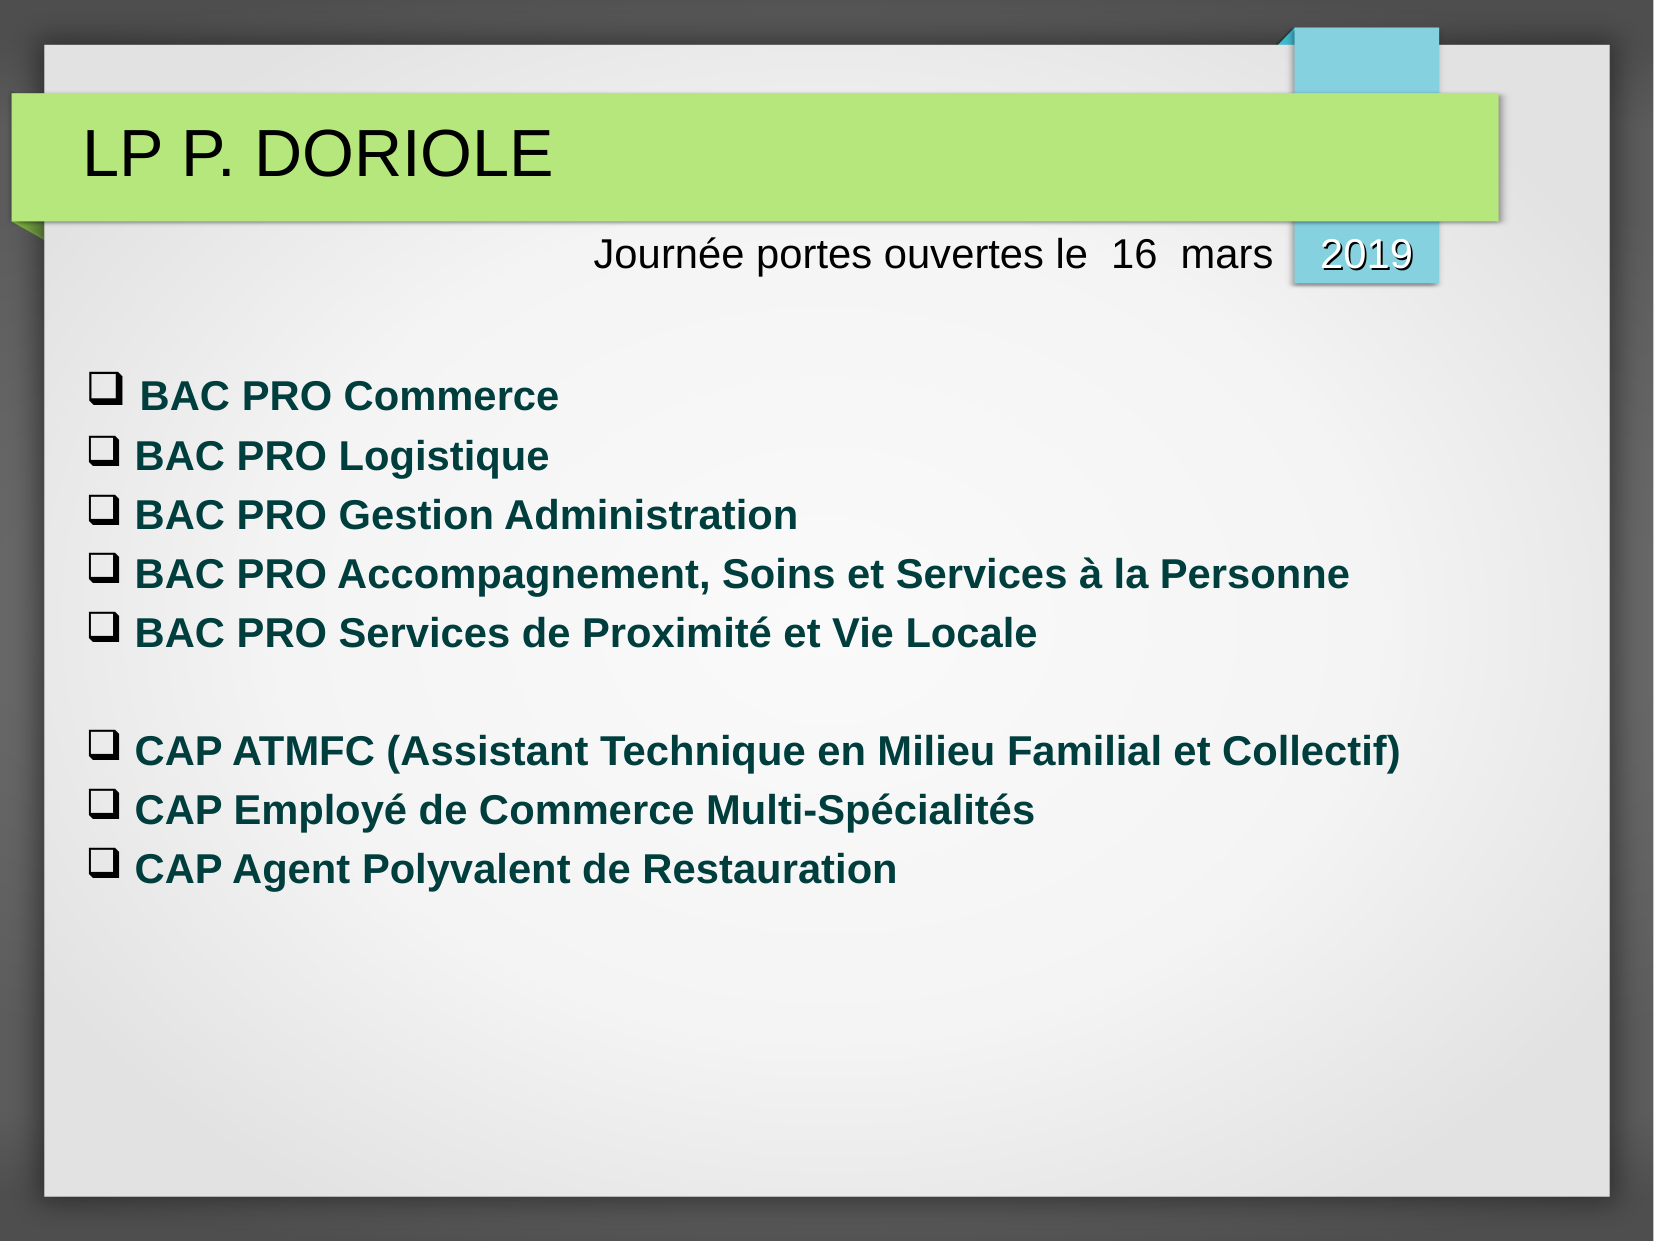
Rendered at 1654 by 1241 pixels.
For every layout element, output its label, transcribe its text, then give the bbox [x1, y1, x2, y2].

text_box BAC PRO Commerce BAC PRO Logistique BAC PRO Gestion Administration BAC PRO Accompagnement, Soins et Services à la Personne BAC PRO Services de Proximité et Vie Locale CAP ATMFC (Assistant Technique en Milieu Familial et Collectif) CAP Employé de Commerce Multi-Spécialités CAP Agent Polyvalent de Restauration [70, 361, 1560, 1052]
title LP P. DORIOLE [82, 94, 1264, 213]
picture [0, 0, 1654, 1241]
text_box Journée portes ouvertes le 16 mars 2019 [578, 222, 1441, 331]
